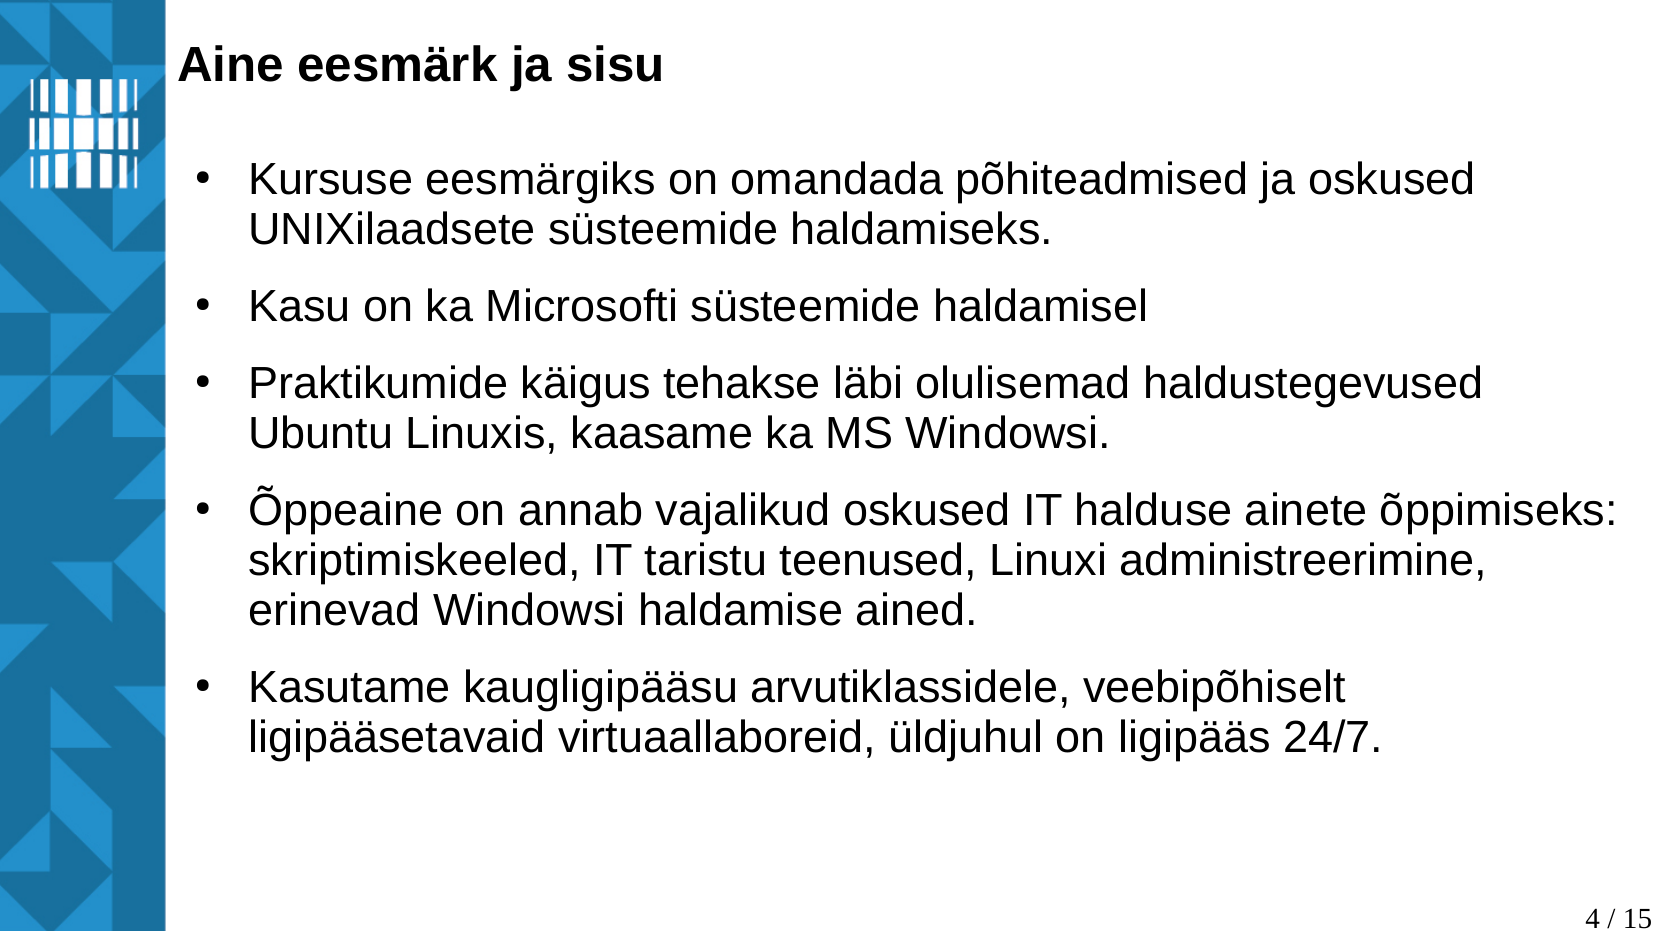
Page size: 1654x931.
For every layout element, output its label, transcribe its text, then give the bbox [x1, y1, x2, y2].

title Aine eesmärk ja sisu [177, 13, 1595, 117]
list Kursuse eesmärgiks on omandada põhiteadmised ja oskused UNIXilaadsete süsteemide haldamiseks. Kasu on ka Microsofti süsteemide haldamisel Praktikumide käigus tehakse läbi olulisemad haldustegevused Ubuntu Linuxis, kaasame ka MS Windowsi. Õppeaine on annab vajalikud oskused IT halduse ainete õppimiseks: skriptimiskeeled, IT taristu teenused, Linuxi administreerimine, erinevad Windowsi haldamise ained. Kasutame kaugligipääsu arvutiklassidele, veebipõhiselt ligipääsetavaid virtuaallaboreid, üldjuhul on ligipääs 24/7. [177, 153, 1630, 931]
